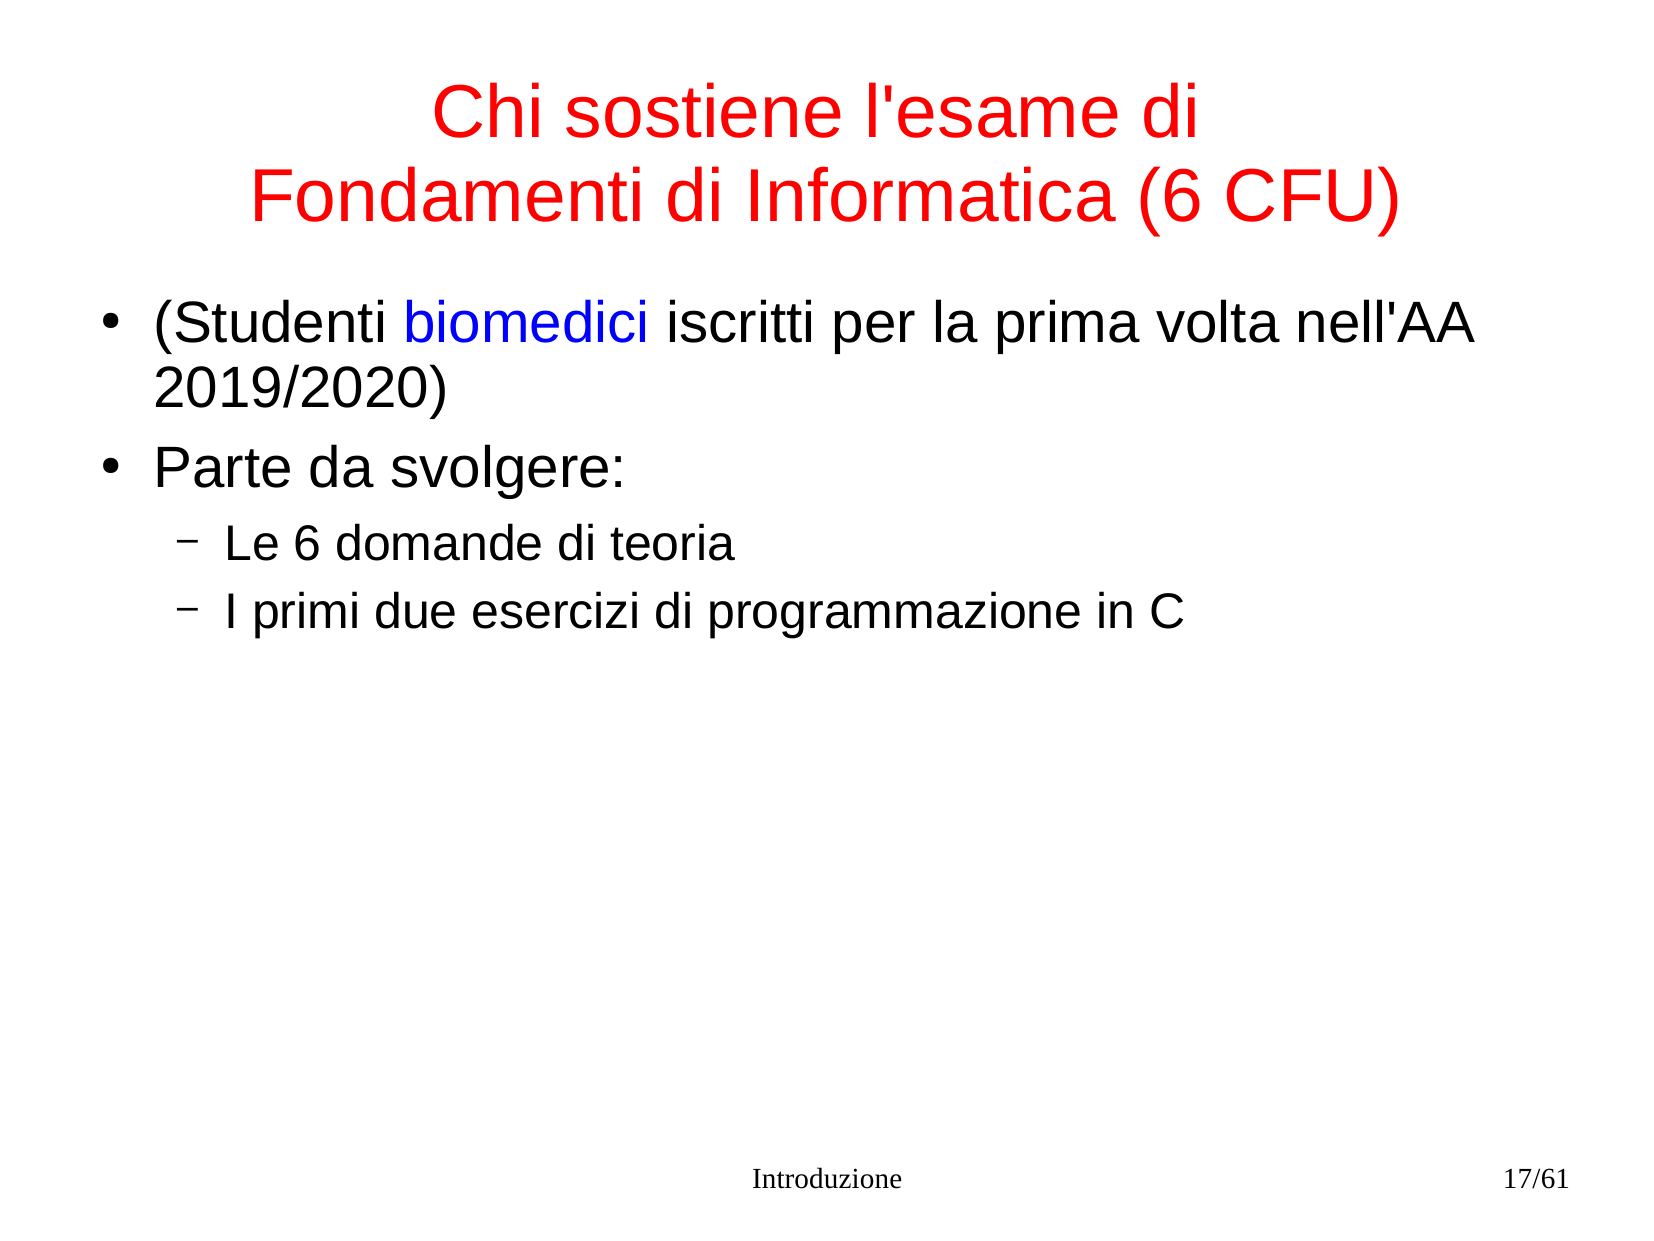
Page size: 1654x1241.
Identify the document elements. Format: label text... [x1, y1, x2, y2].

list (Studenti biomedici iscritti per la prima volta nell'AA 2019/2020) Parte da svolgere: Le 6 domande di teoria I primi due esercizi di programmazione in C [82, 290, 1571, 1126]
title Chi sostiene l'esame di Fondamenti di Informatica (6 CFU) [82, 49, 1571, 257]
